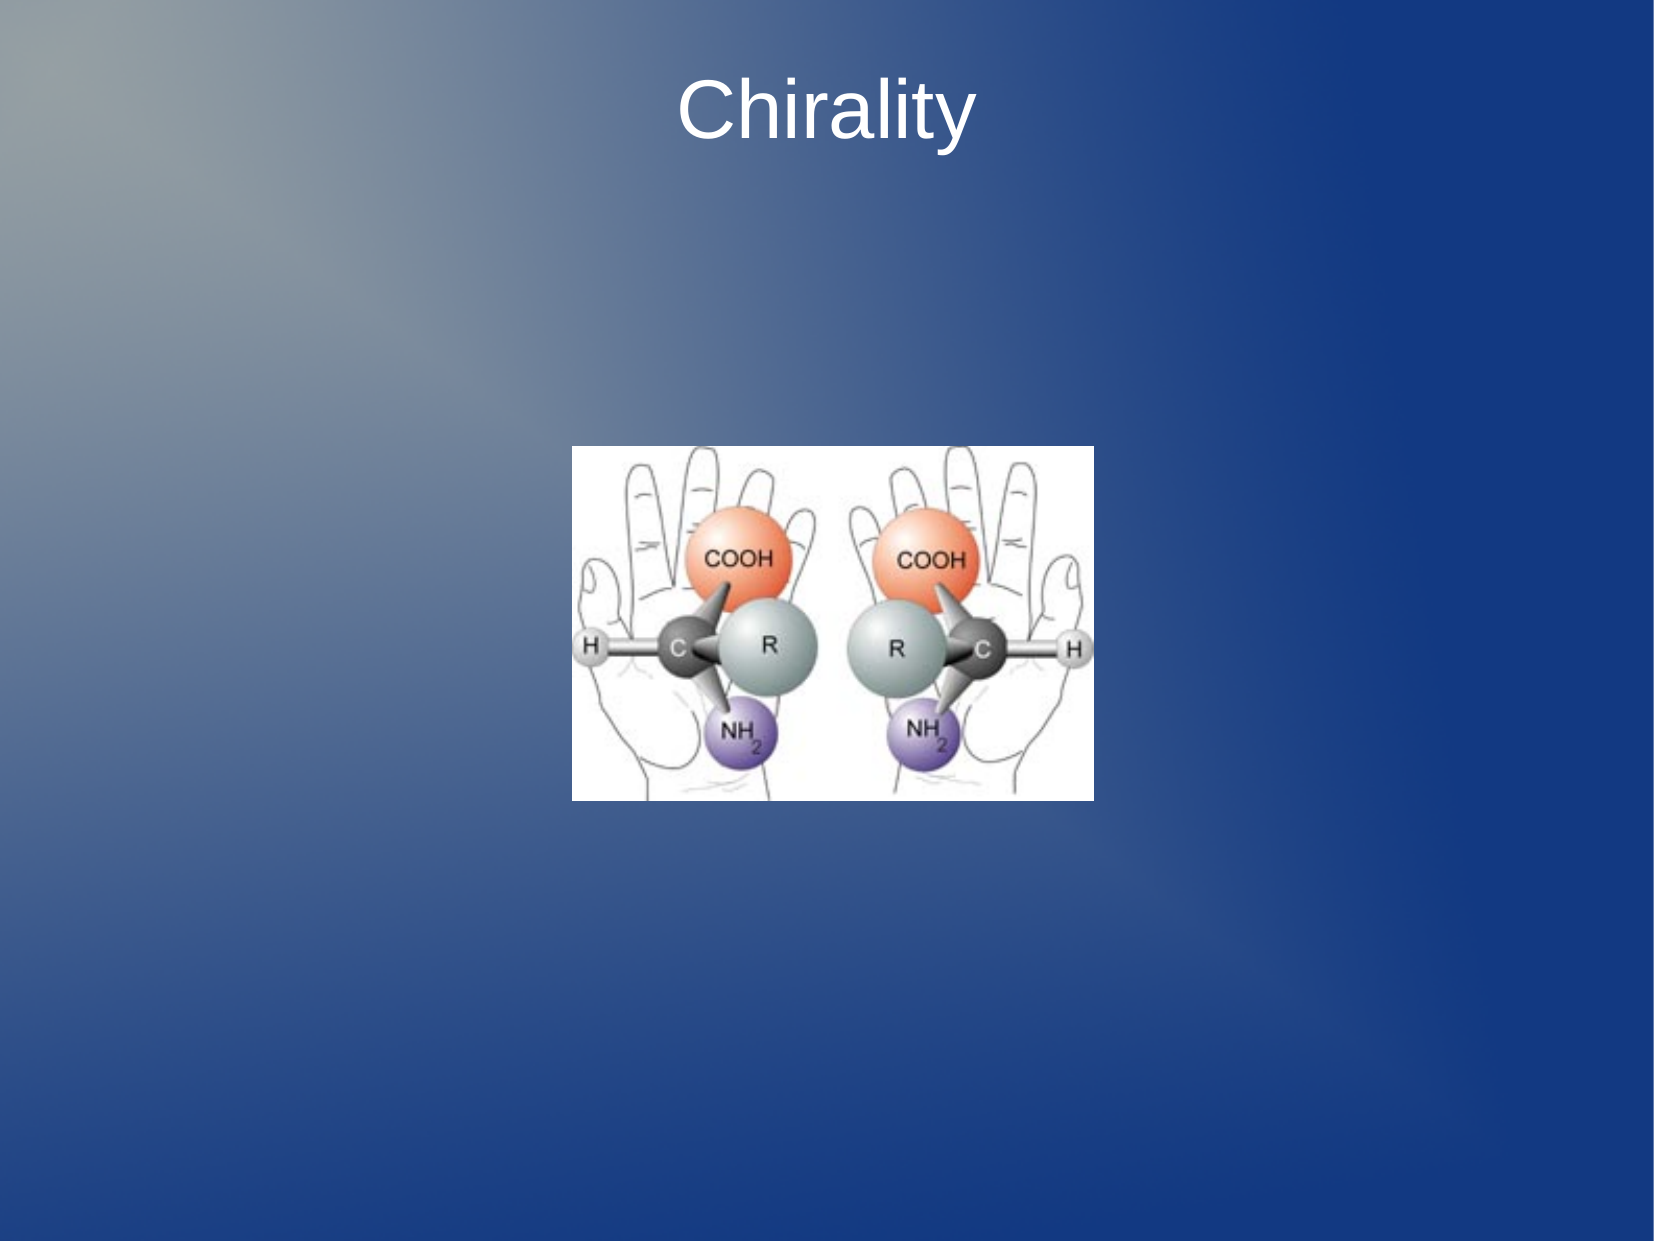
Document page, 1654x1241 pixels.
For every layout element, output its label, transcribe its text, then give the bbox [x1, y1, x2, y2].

picture [0, 0, 1654, 1241]
title Chirality [82, 31, 1571, 188]
